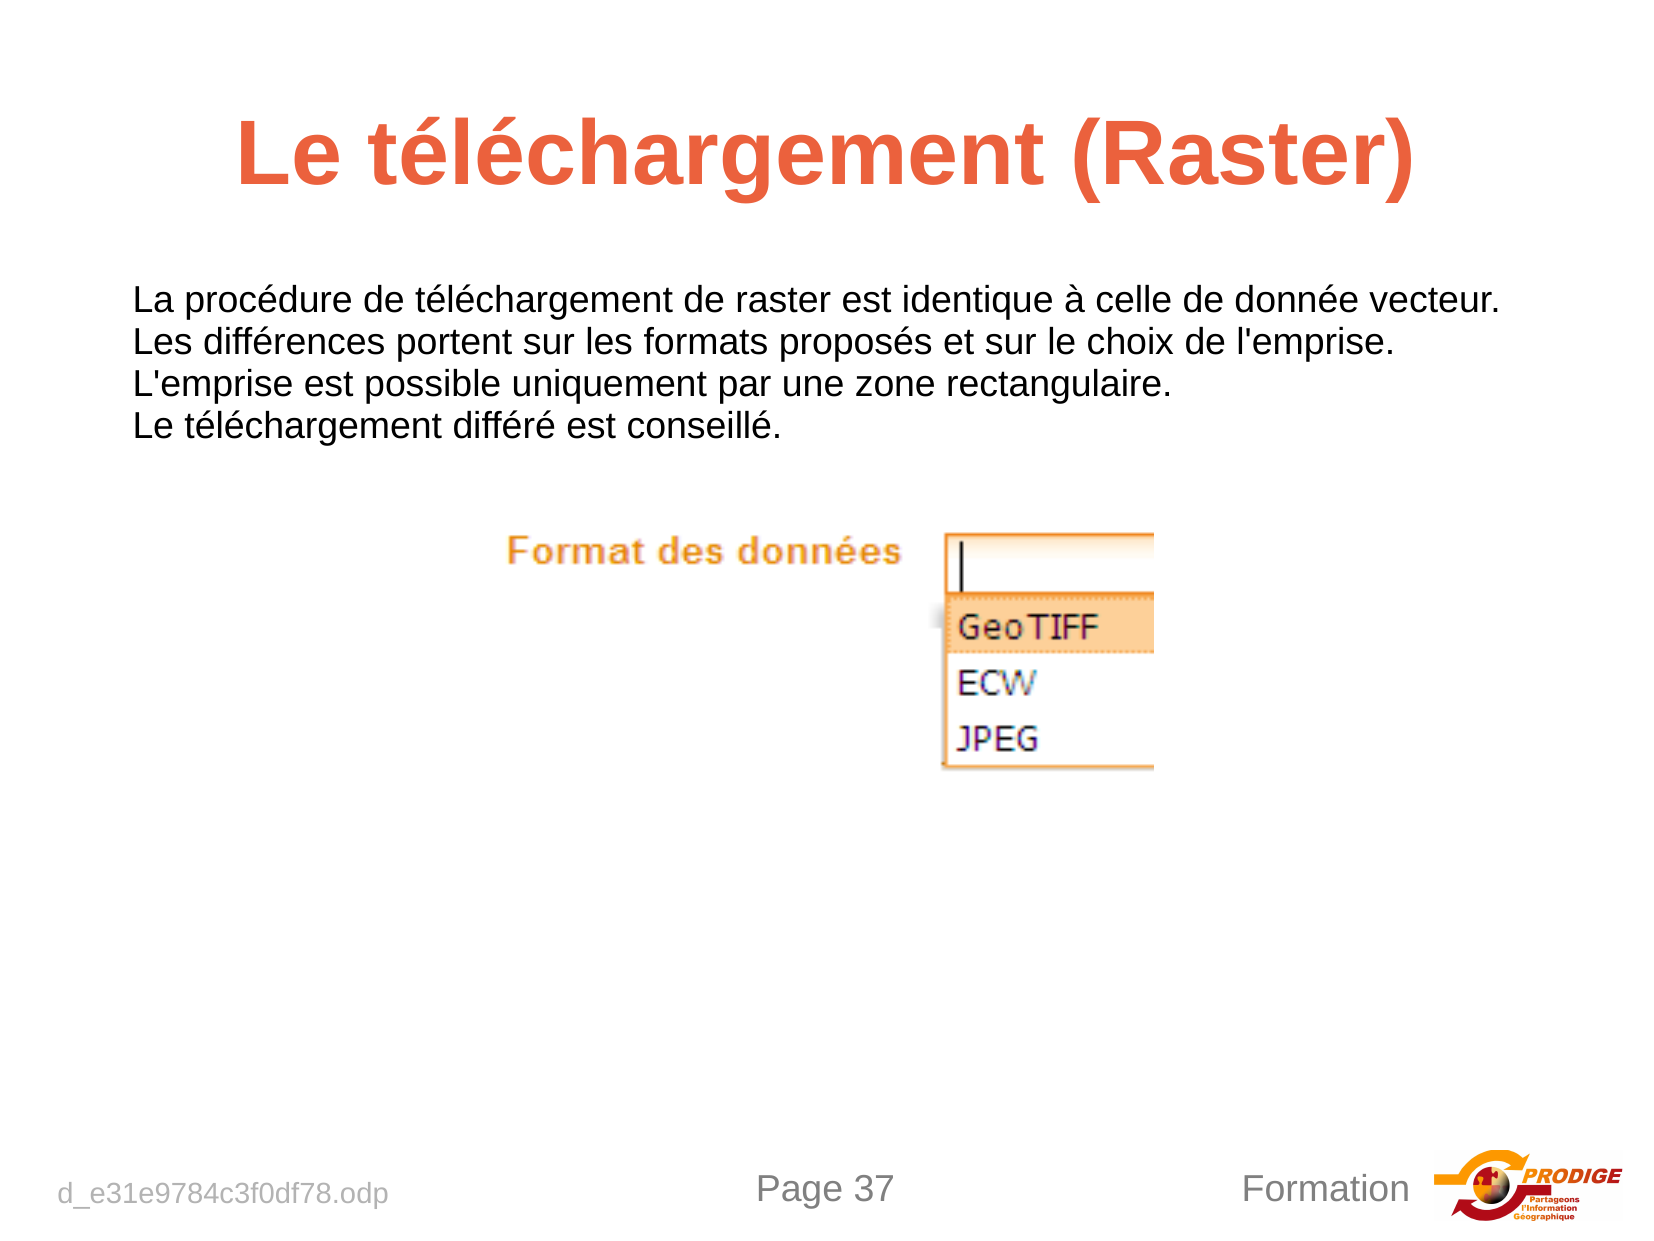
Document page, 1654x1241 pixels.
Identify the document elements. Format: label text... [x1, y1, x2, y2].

picture [492, 520, 1154, 791]
title Le téléchargement (Raster) [82, 56, 1571, 250]
text_box La procédure de téléchargement de raster est identique à celle de donnée vecteur. Les différences portent sur les formats proposés et sur le choix de l'emprise. L'emprise est possible uniquement par une zone rectangulaire. Le téléchargement différé est conseillé. [117, 271, 1516, 455]
picture [1434, 1150, 1623, 1221]
